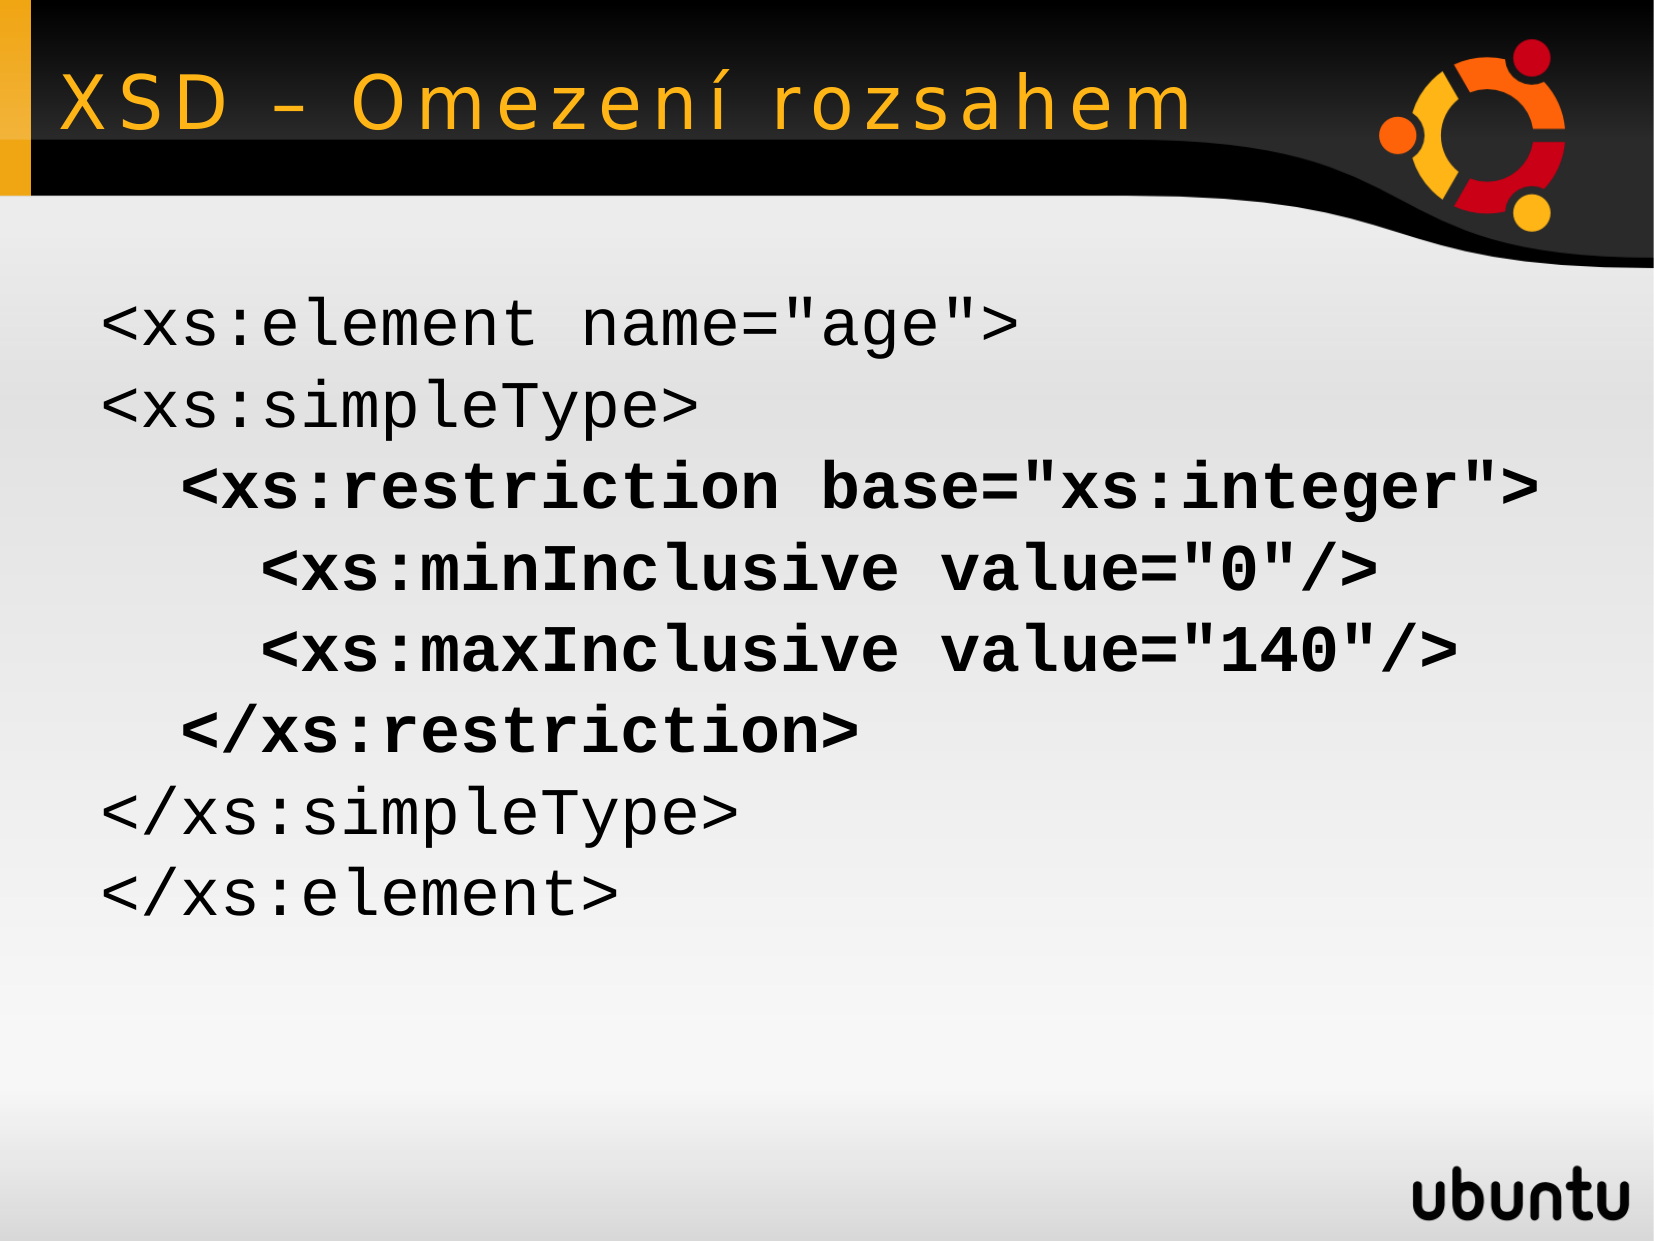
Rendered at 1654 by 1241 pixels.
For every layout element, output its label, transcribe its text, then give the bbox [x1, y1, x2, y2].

picture [0, 0, 1654, 1241]
list <xs:element name="age"> <xs:simpleType> <xs:restriction base="xs:integer"> <xs:minInclusive value="0"/> <xs:maxInclusive value="140"/> </xs:restriction> </xs:simpleType> </xs:element> [82, 290, 1571, 1109]
title XSD – Omezení rozsahem [59, 29, 1270, 178]
